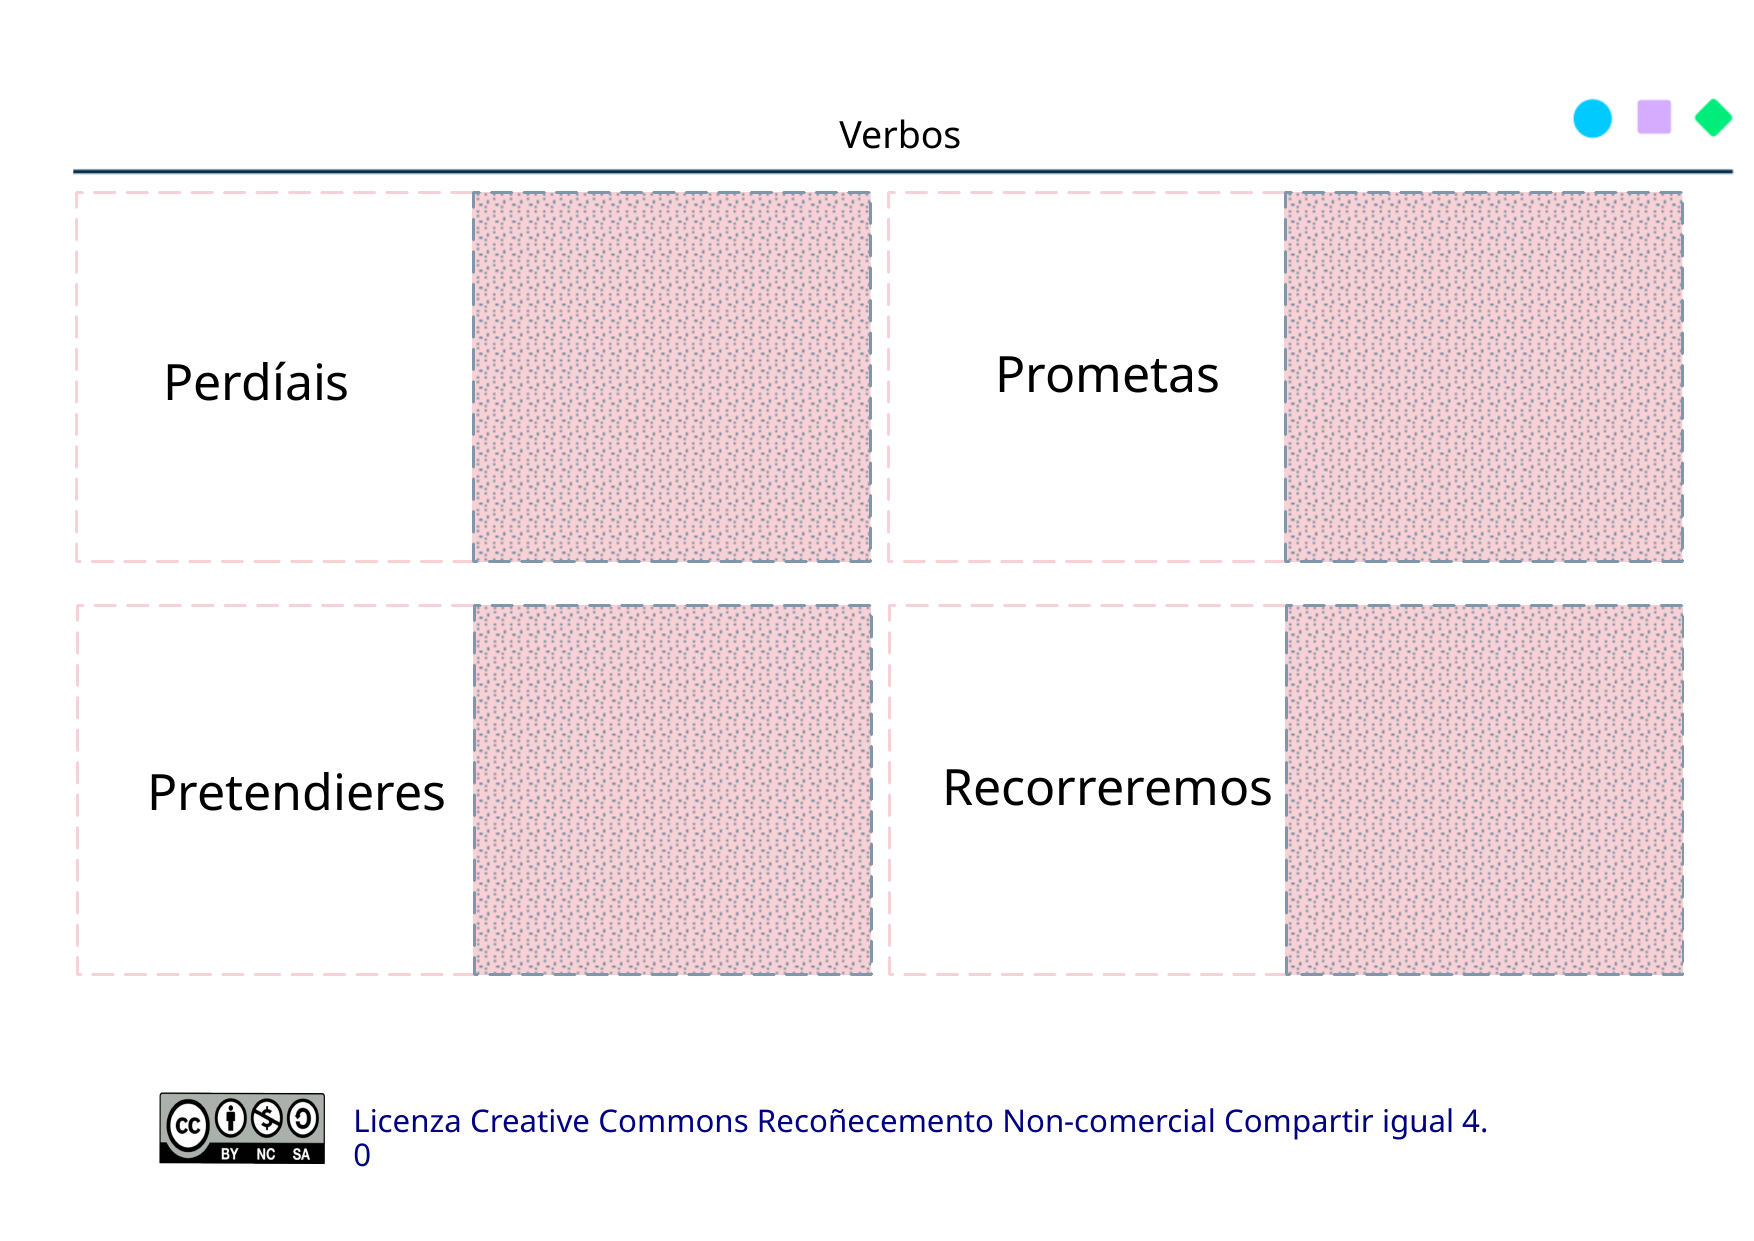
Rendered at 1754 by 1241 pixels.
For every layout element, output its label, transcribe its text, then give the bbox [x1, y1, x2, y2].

picture [59, 70, 1743, 197]
text_box Licenza Creative Commons Recoñecemento Non-comercial Compartir igual 4.0 [338, 1072, 1506, 1170]
text_box Prometas [980, 331, 1220, 414]
text_box Recorreremos [927, 744, 1266, 827]
text_box [473, 192, 871, 562]
text_box [474, 605, 872, 975]
text_box Pretendieres [132, 750, 443, 841]
text_box [1285, 192, 1683, 562]
text_box Perdíais [148, 339, 396, 422]
picture [159, 1092, 325, 1164]
text_box [1286, 605, 1684, 975]
